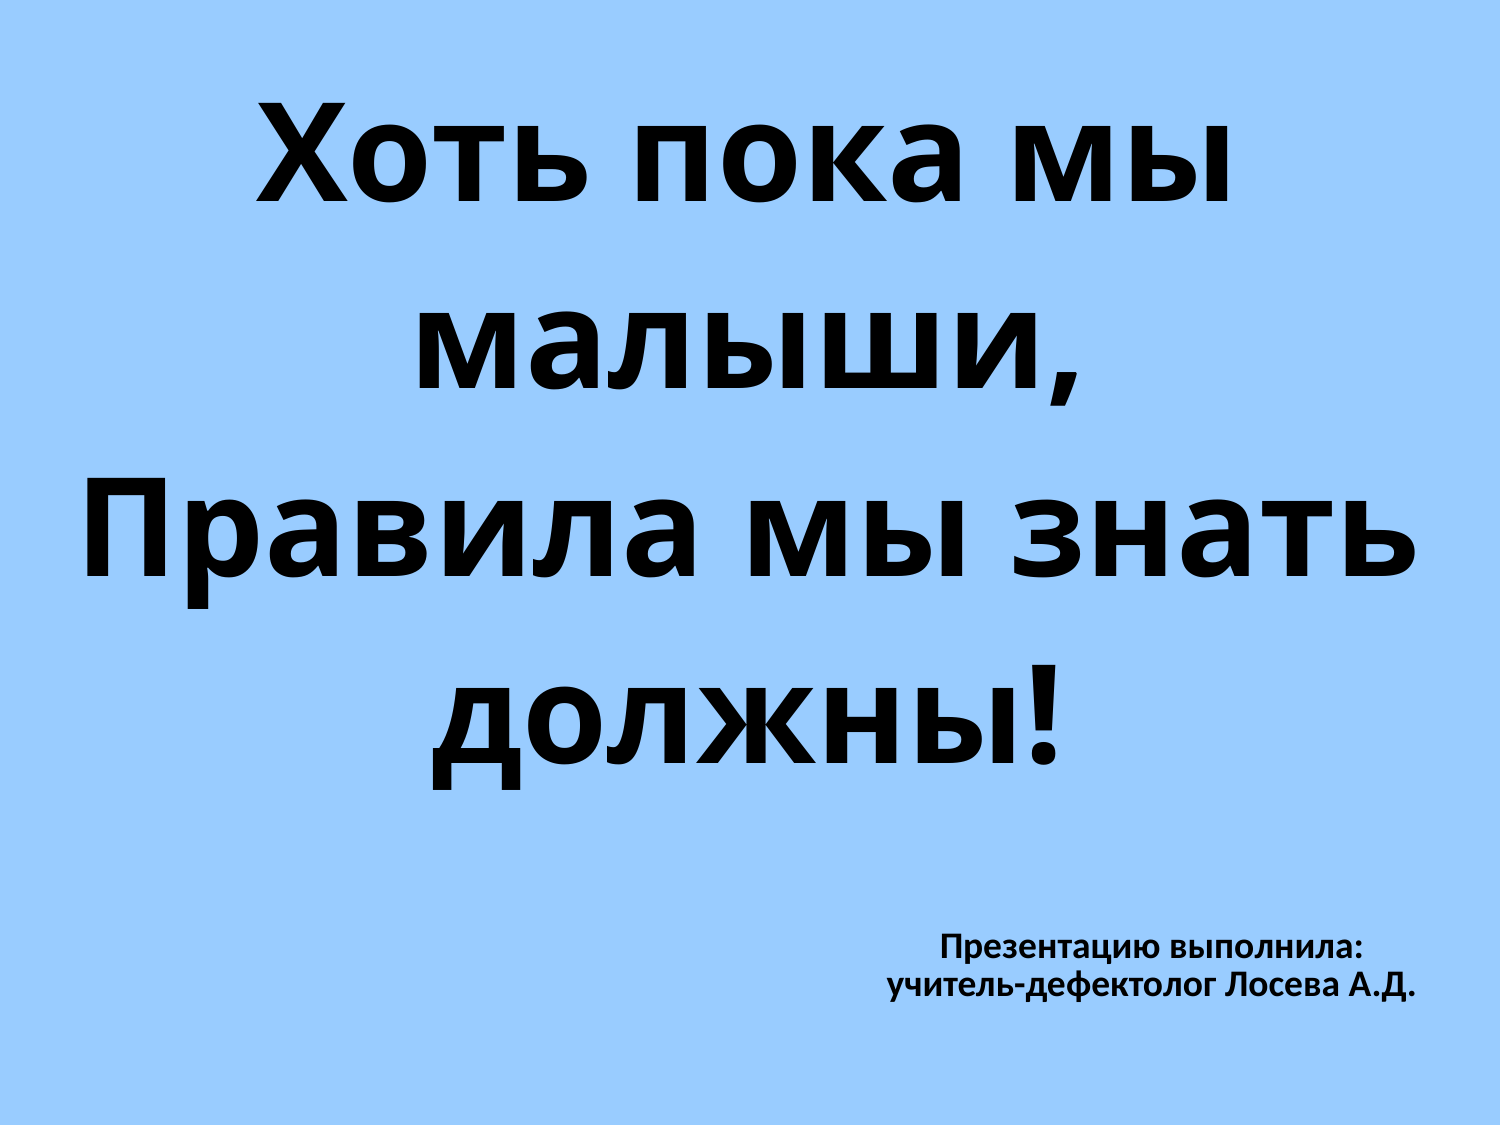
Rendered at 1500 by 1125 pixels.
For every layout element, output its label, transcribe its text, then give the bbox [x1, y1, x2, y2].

text_box Хоть пока мы малыши, Правила мы знать должны! [0, 47, 1496, 812]
text_box Презентацию выполнила: учитель-дефектолог Лосева А.Д. [871, 922, 1433, 1013]
